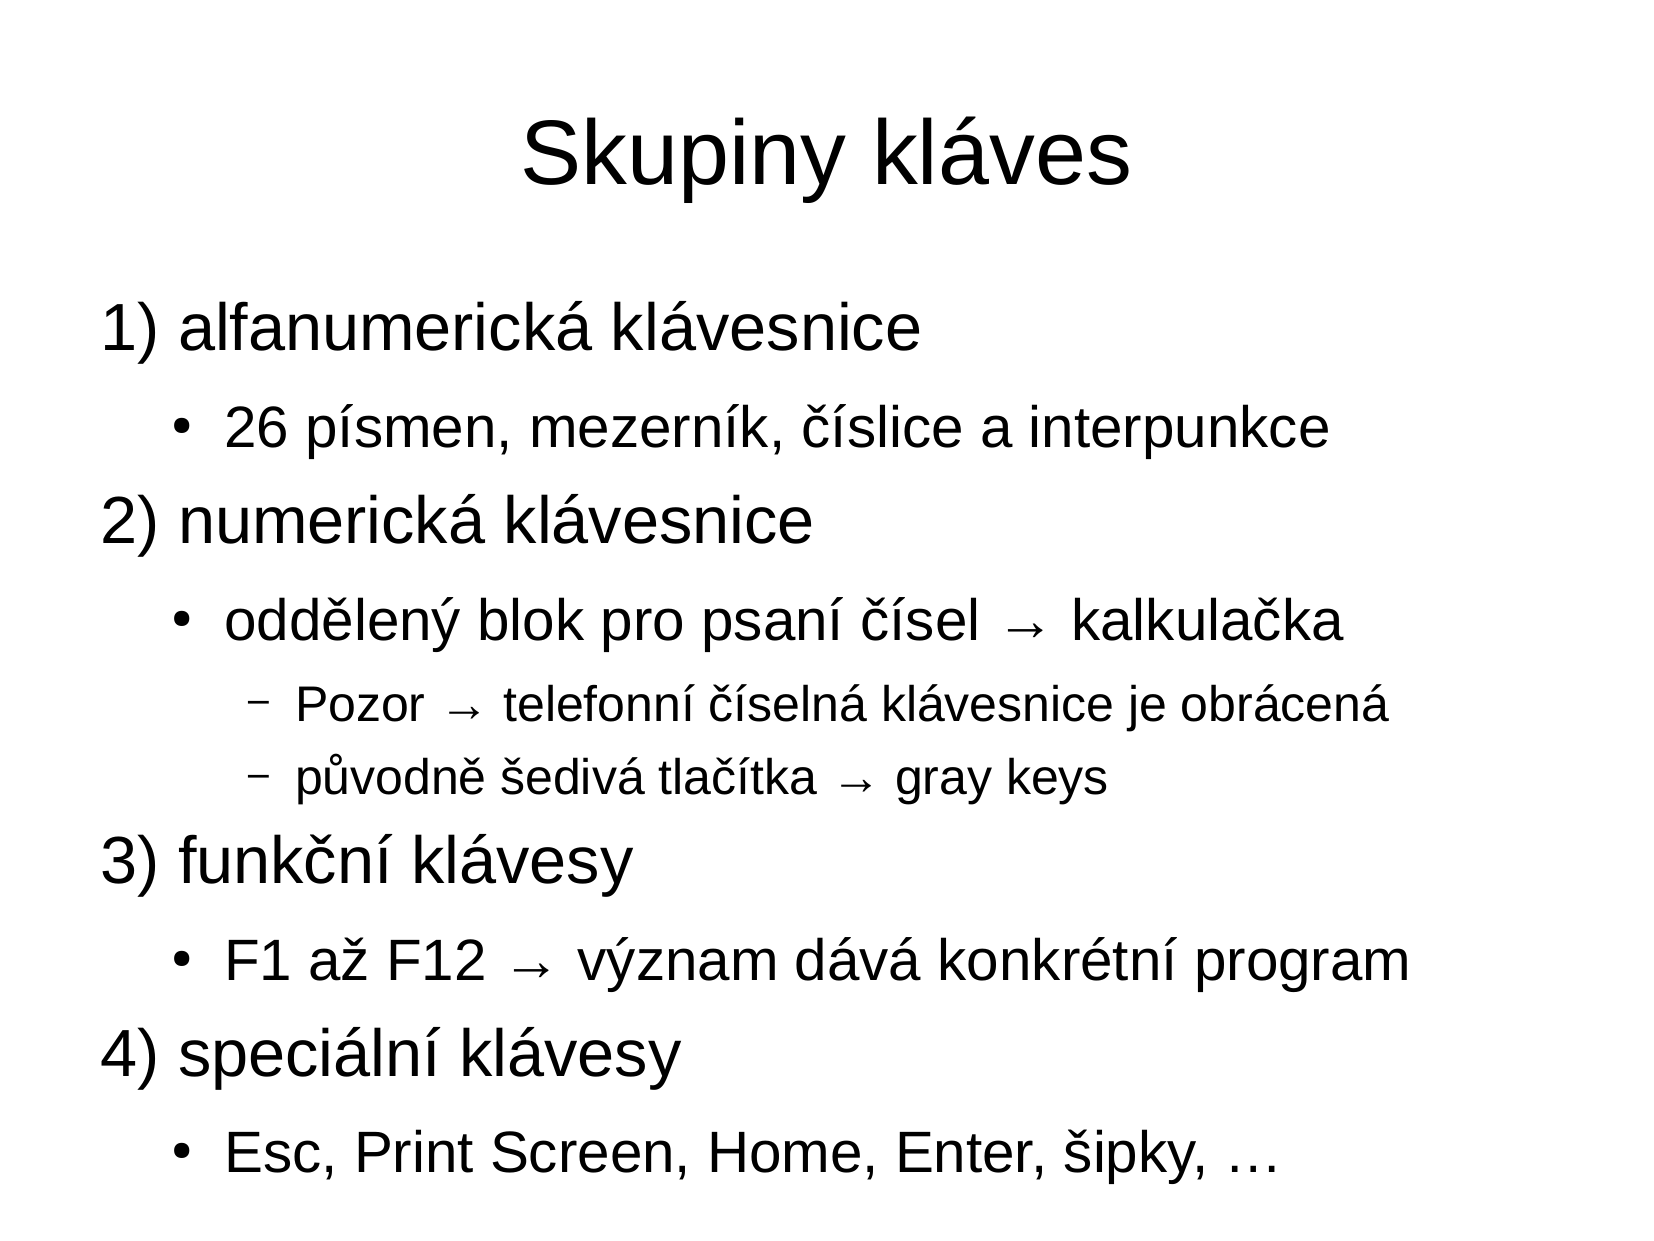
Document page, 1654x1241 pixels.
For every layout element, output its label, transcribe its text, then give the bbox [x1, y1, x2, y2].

list alfanumerická klávesnice 26 písmen, mezerník, číslice a interpunkce numerická klávesnice oddělený blok pro psaní čísel → kalkulačka Pozor → telefonní číselná klávesnice je obrácená původně šedivá tlačítka → gray keys funkční klávesy F1 až F12 → význam dává konkrétní program speciální klávesy Esc, Print Screen, Home, Enter, šipky, … [82, 290, 1571, 1217]
title Skupiny kláves [82, 49, 1571, 257]
